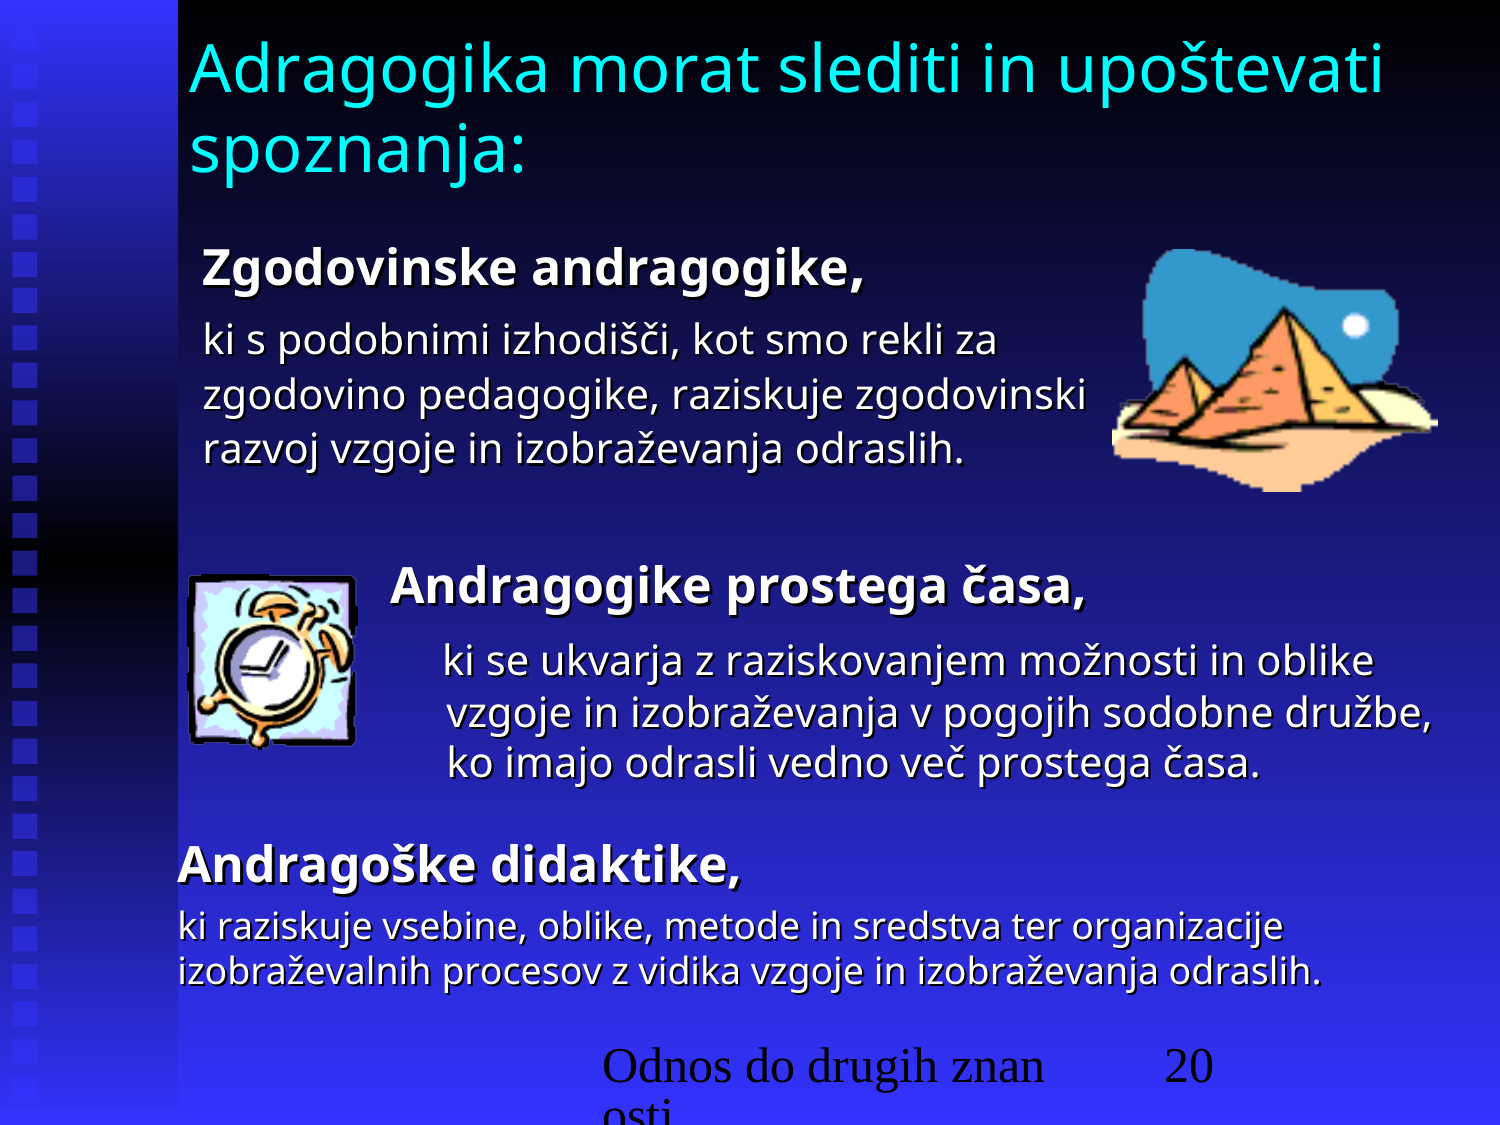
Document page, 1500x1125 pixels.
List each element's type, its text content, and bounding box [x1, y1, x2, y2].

list Andragogike prostega časa, ki se ukvarja z raziskovanjem možnosti in oblike vzgoje in izobraževanja v pogojih sodobne družbe, ko imajo odrasli vedno več prostega časa. [375, 537, 1500, 801]
text_box Zgodovinske andragogike, ki s podobnimi izhodišči, kot smo rekli za zgodovino pedagogike, raziskuje zgodovinski razvoj vzgoje in izobraževanja odraslih. [187, 212, 1126, 481]
picture [1112, 249, 1438, 492]
title Adragogika morat slediti in upoštevati spoznanja: [174, 49, 1500, 163]
picture [187, 574, 358, 751]
text_box Andragoške didaktike, ki raziskuje vsebine, oblike, metode in sredstva ter organizacije izobraževalnih procesov z vidika vzgoje in izobraževanja odraslih. [162, 824, 1450, 1000]
